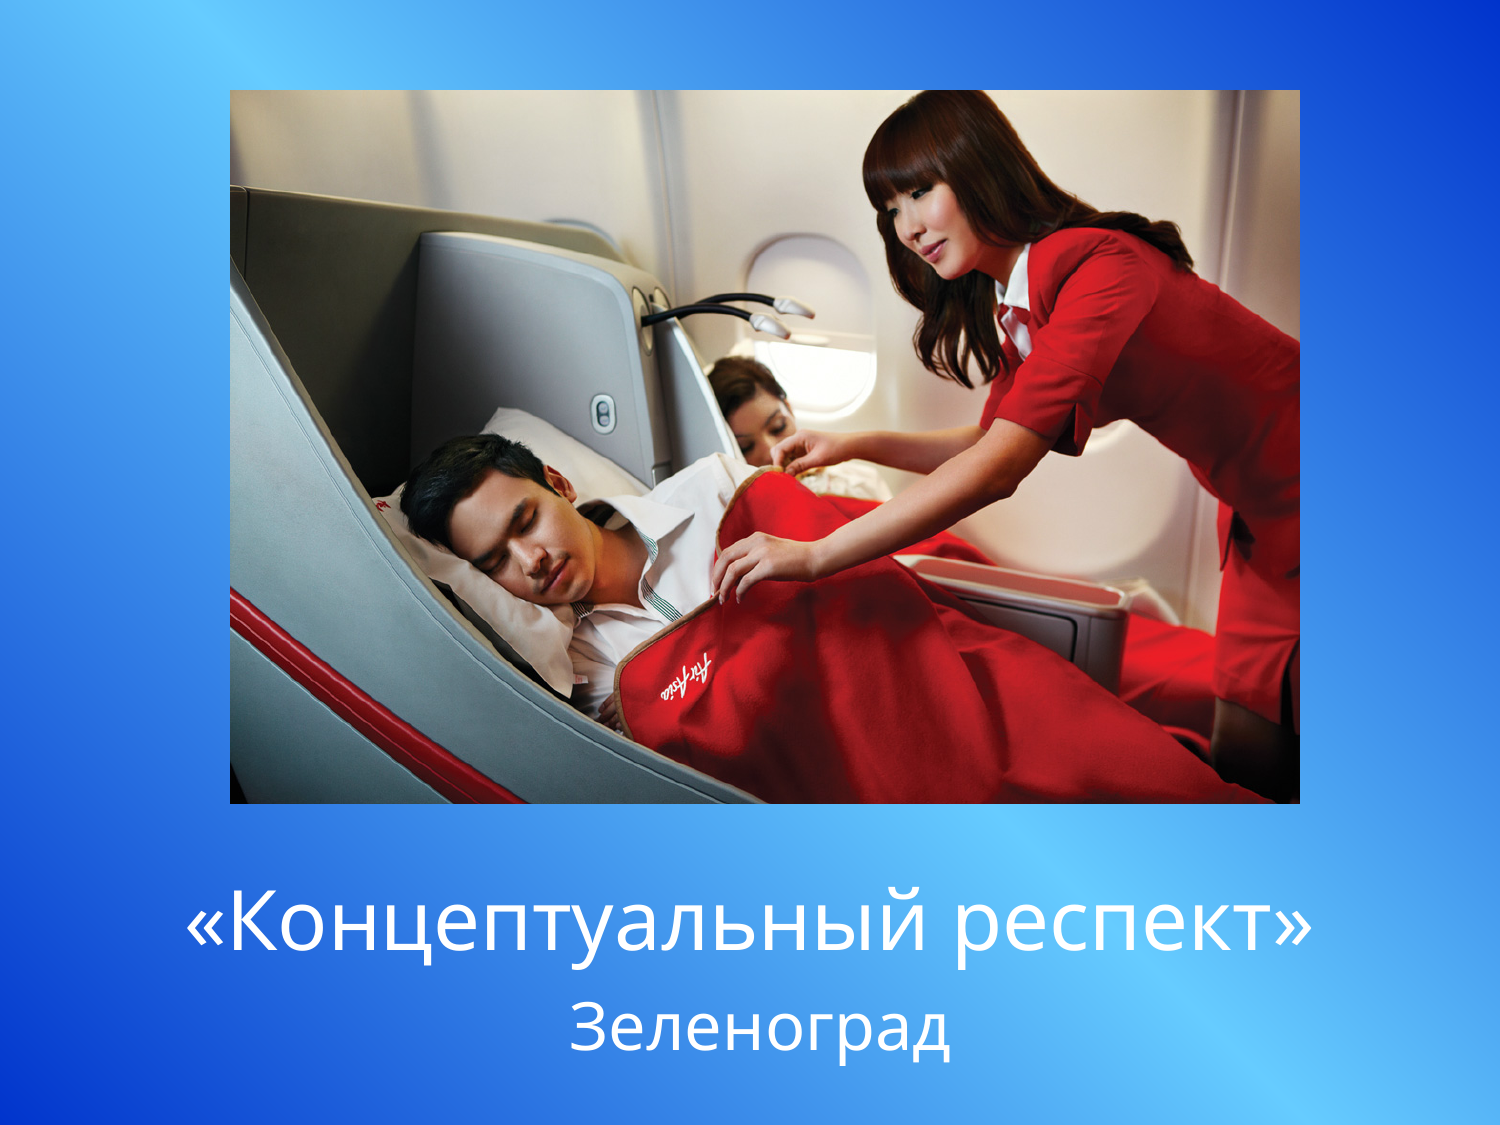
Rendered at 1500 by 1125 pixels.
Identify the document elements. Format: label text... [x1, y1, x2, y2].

text_box «Концептуальный респект» Зеленоград [112, 846, 1388, 1088]
picture [230, 90, 1300, 804]
